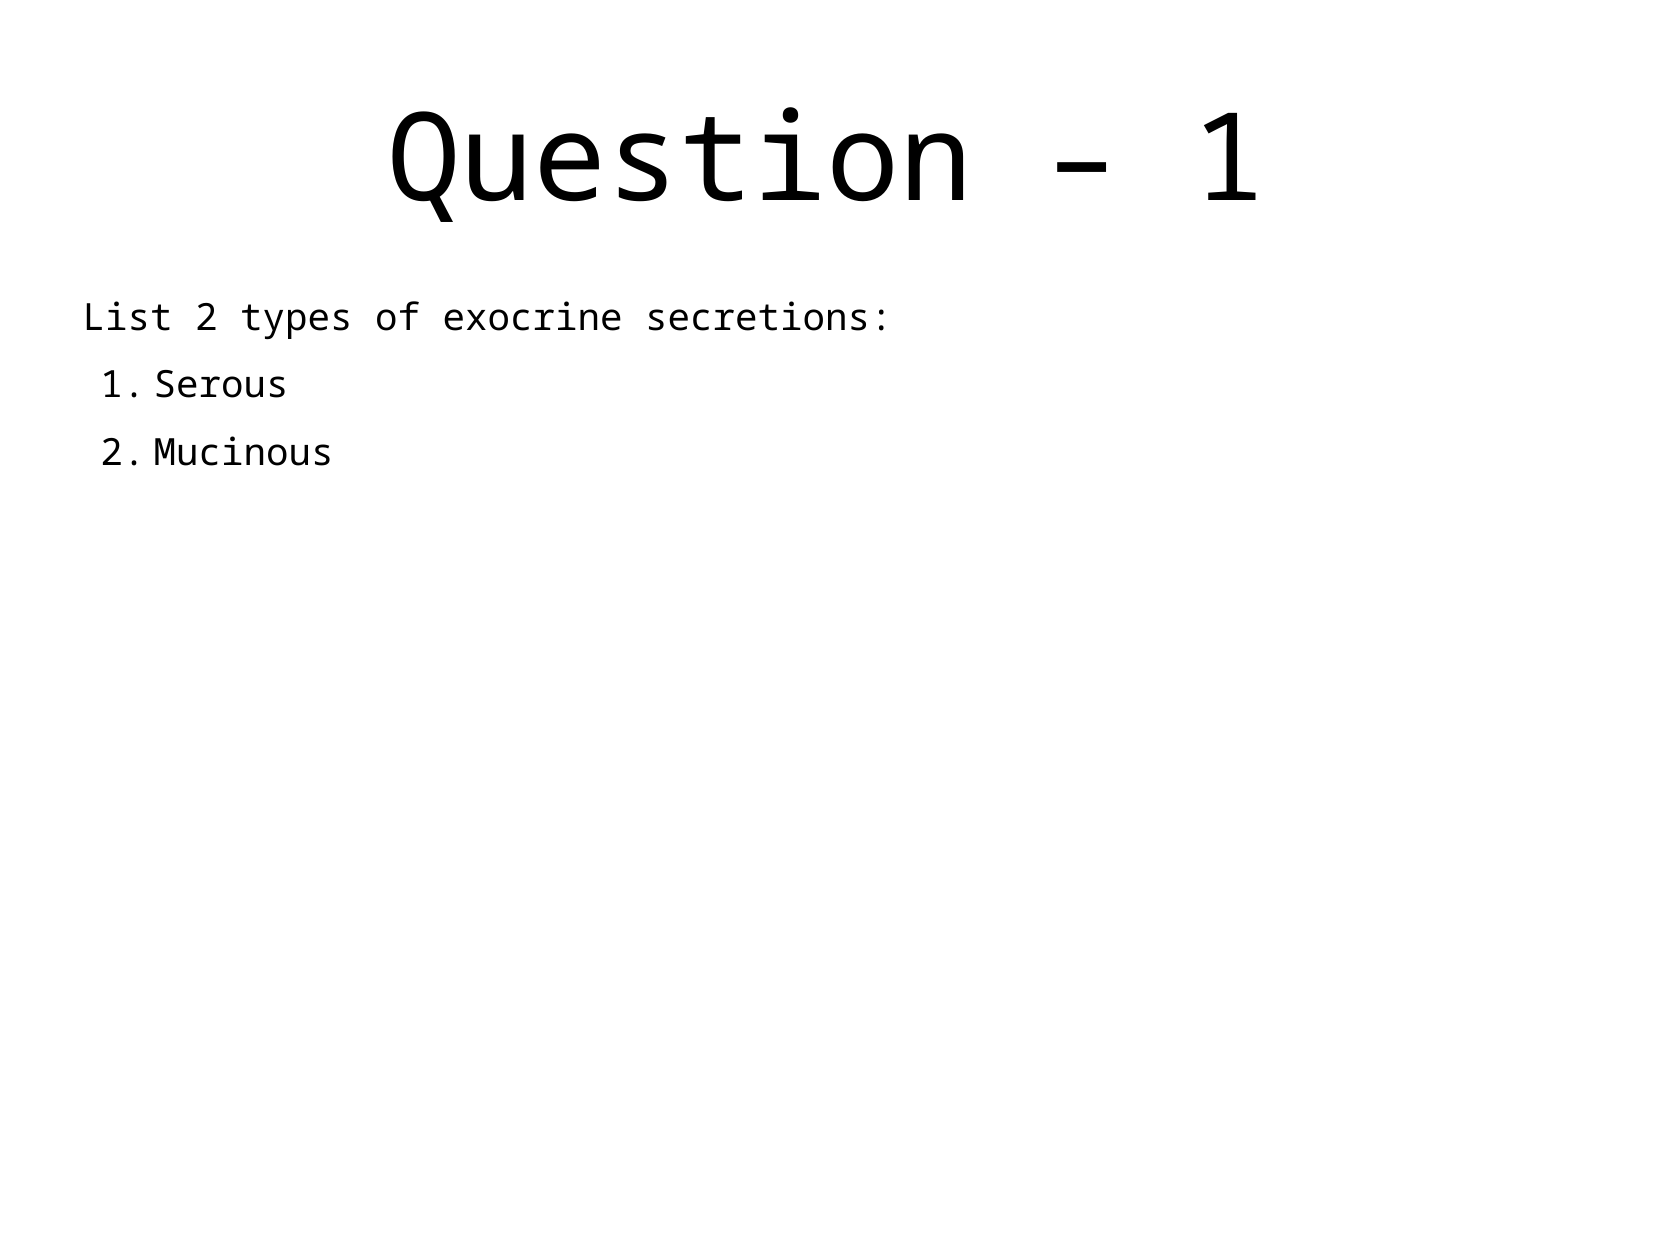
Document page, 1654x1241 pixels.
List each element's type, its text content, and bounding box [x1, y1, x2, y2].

list List 2 types of exocrine secretions: Serous Mucinous [82, 290, 1571, 1010]
title Question – 1 [82, 49, 1571, 257]
